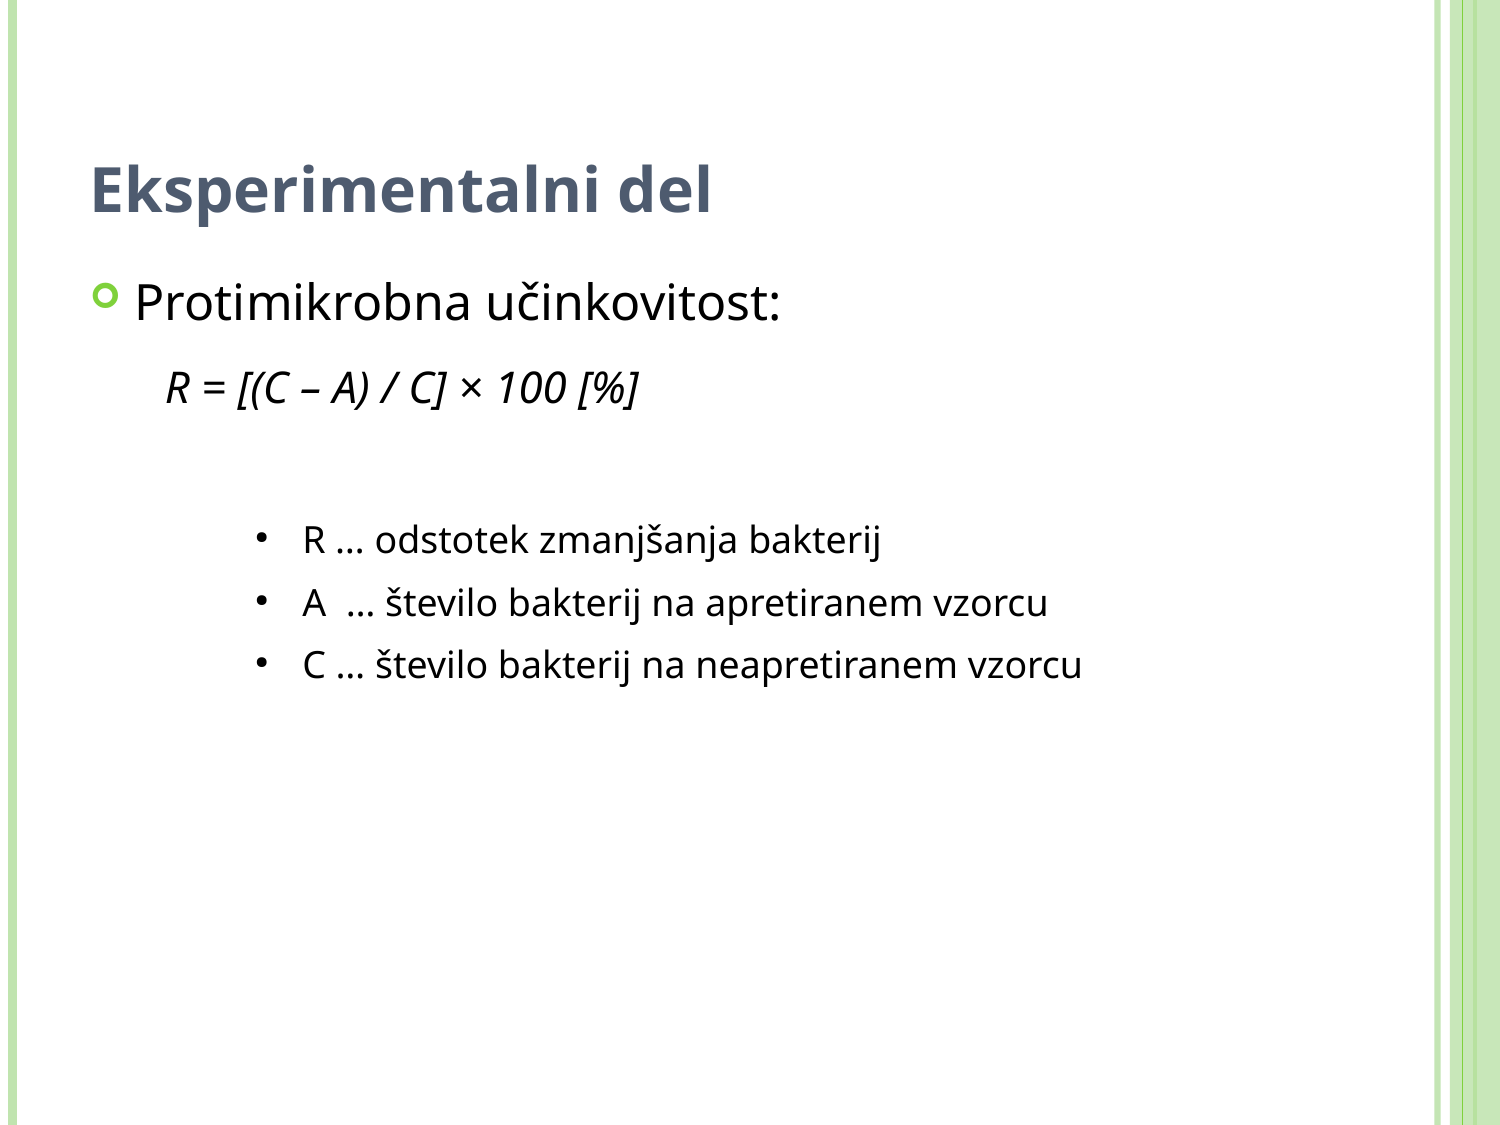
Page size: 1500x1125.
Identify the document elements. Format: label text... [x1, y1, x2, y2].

title Eksperimentalni del [75, 45, 1300, 233]
list Protimikrobna učinkovitost: R = [(C – A) / C] × 100 [%] R … odstotek zmanjšanja bakterij A … število bakterij na apretiranem vzorcu C … število bakterij na neapretiranem vzorcu [75, 262, 1300, 1062]
